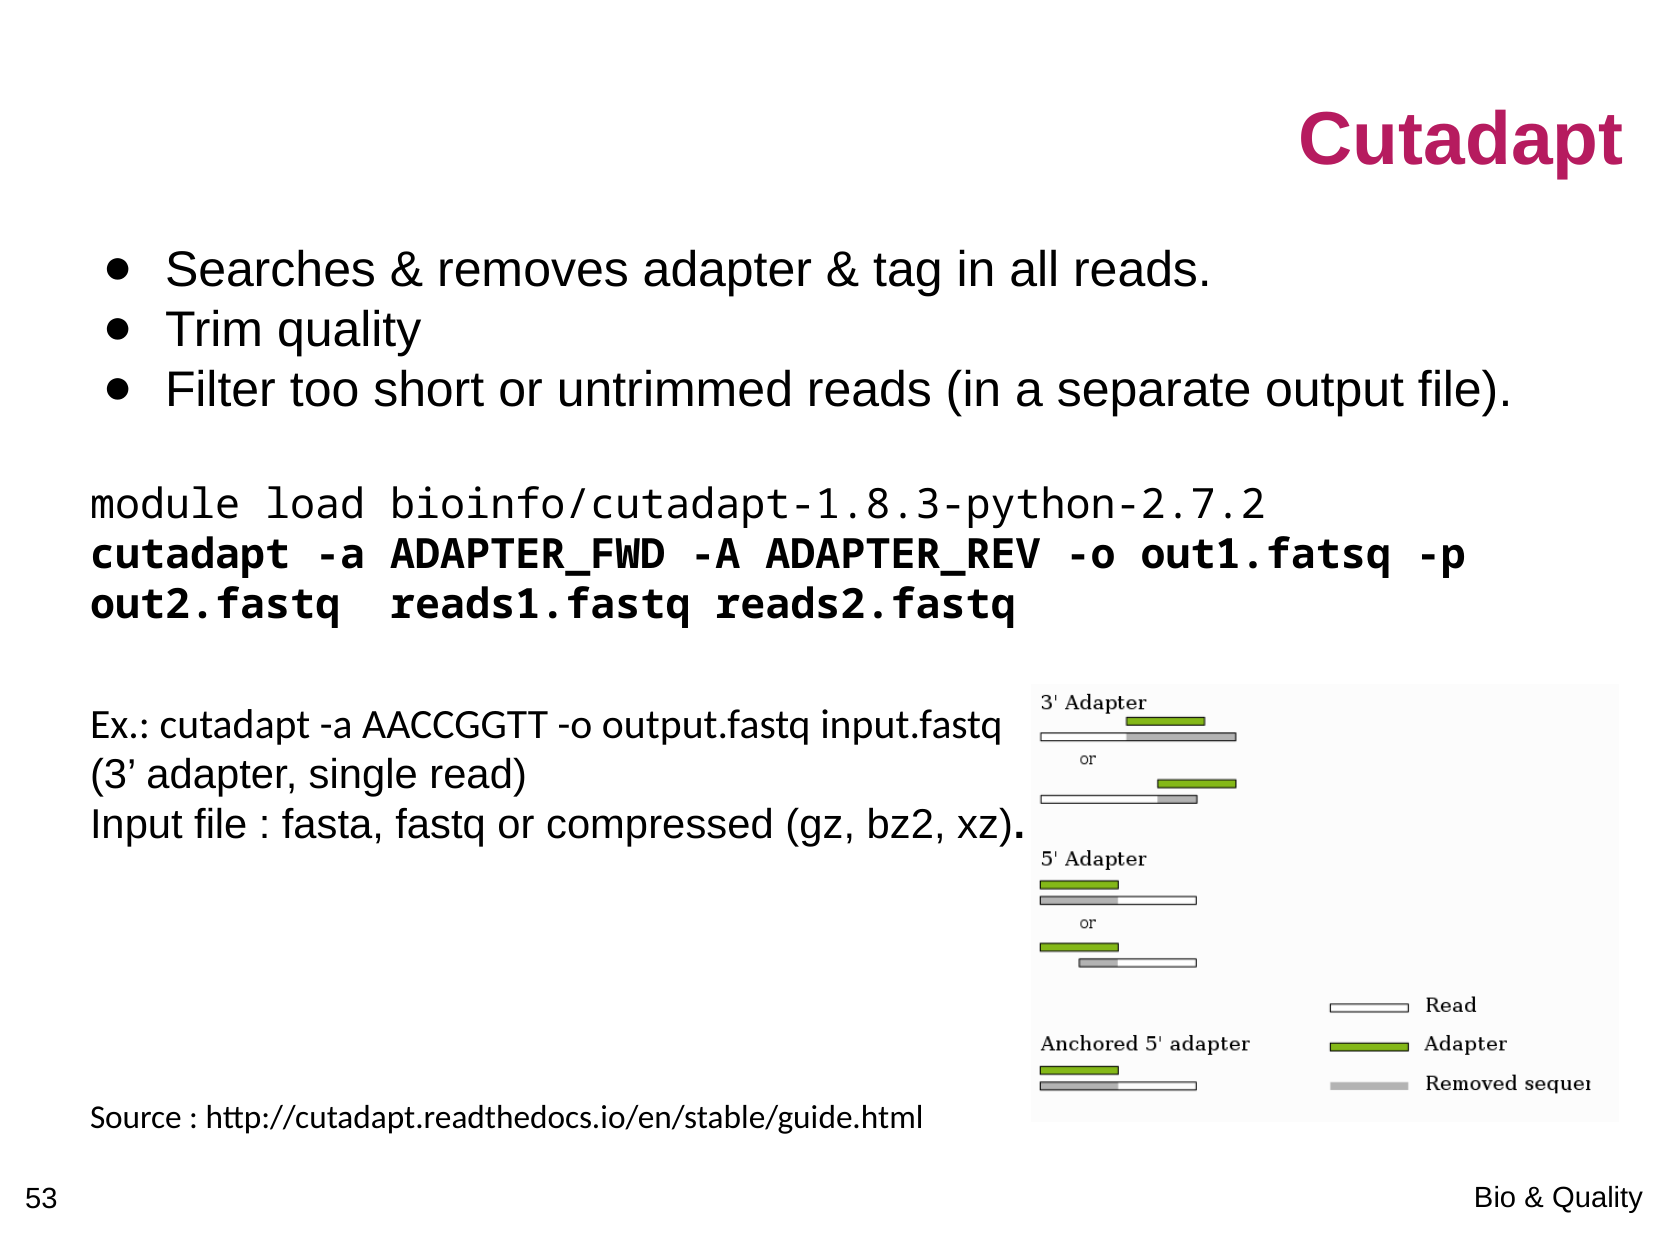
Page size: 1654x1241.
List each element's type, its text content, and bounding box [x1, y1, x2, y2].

text_box Cutadapt [168, 32, 1624, 237]
text_box Searches & removes adapter & tag in all reads. Trim quality Filter too short or untrimmed reads (in a separate output file). module load bioinfo/cutadapt-1.8.3-python-2.7.2 cutadapt -a ADAPTER_FWD -A ADAPTER_REV -o out1.fatsq -p out2.fastq reads1.fastq reads2.fastq Ex.: cutadapt -a AACCGGTT -o output.fastq input.fastq (3’ adapter, single read) Input file : fasta, fastq or compressed (gz, bz2, xz). Source : http://cutadapt.readthedocs.io/en/stable/guide.html [74, 247, 1636, 1124]
picture [1031, 684, 1619, 1122]
